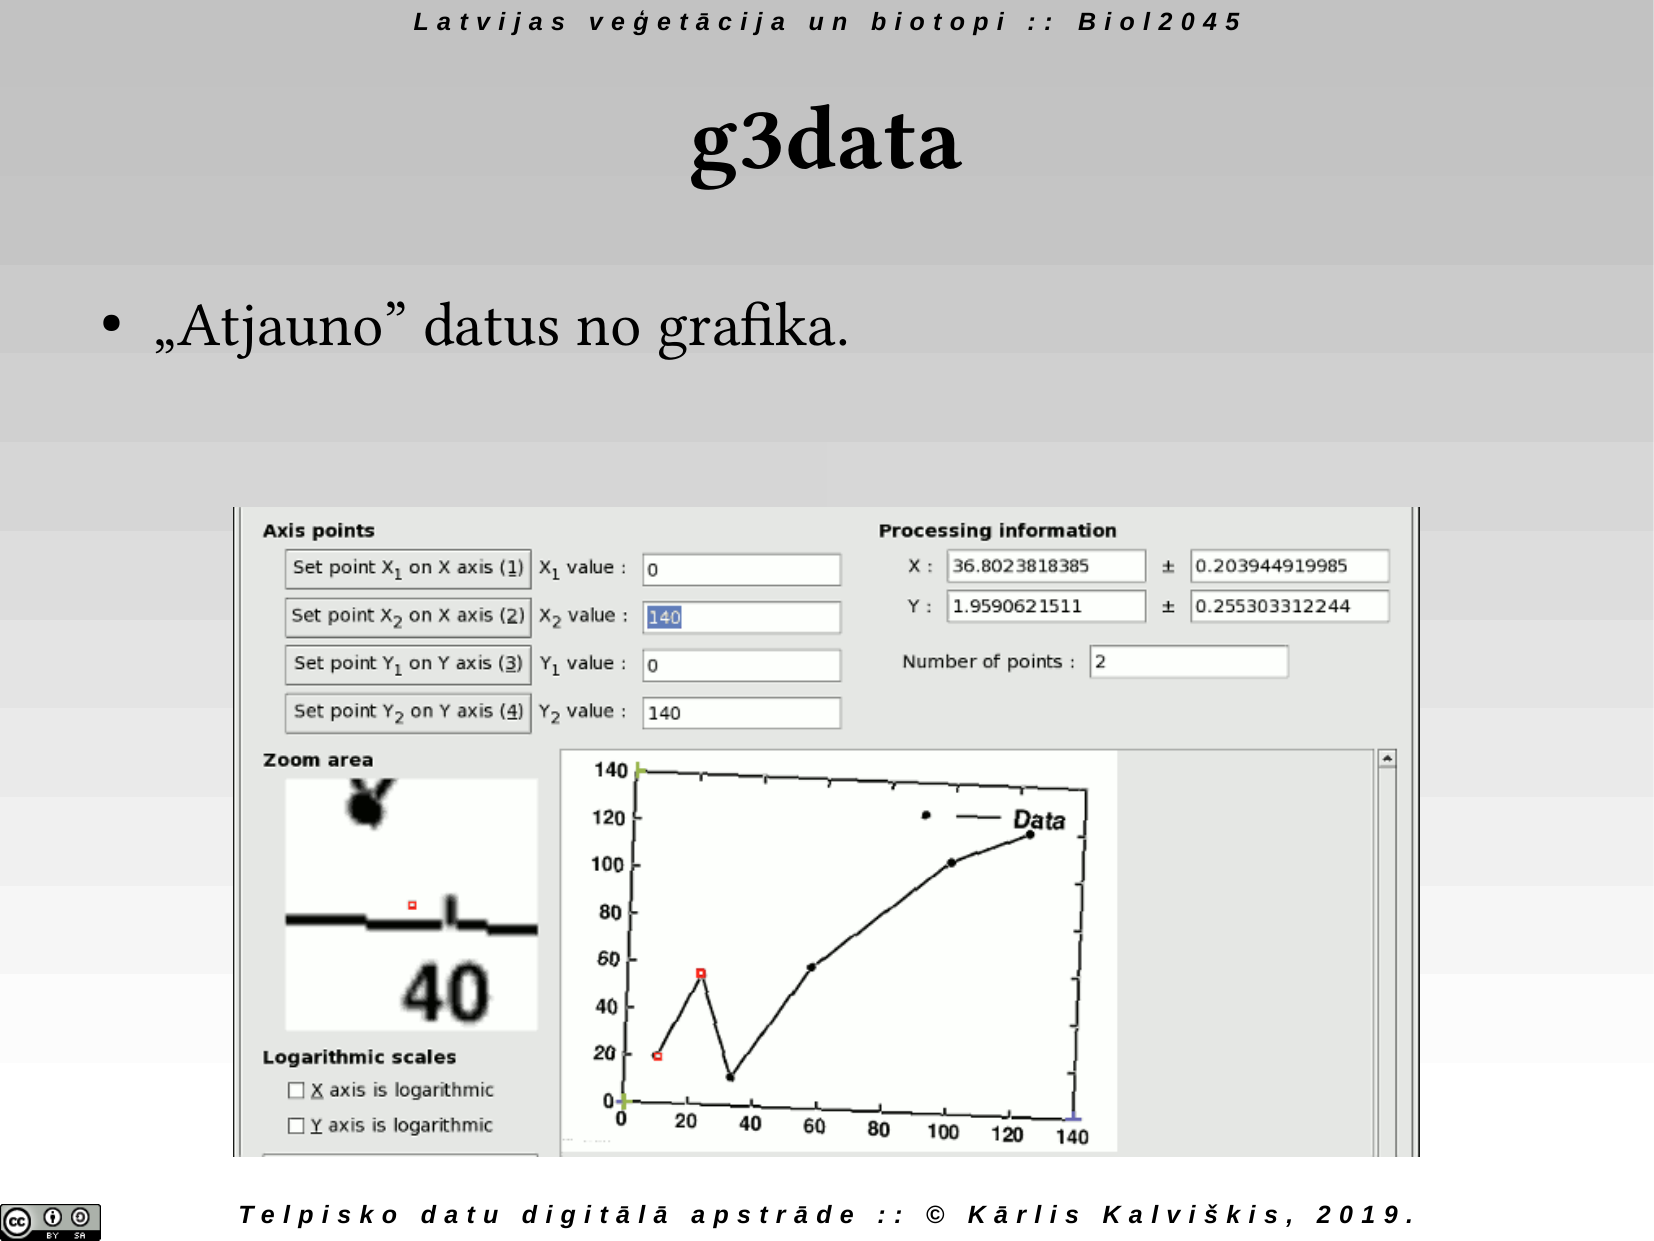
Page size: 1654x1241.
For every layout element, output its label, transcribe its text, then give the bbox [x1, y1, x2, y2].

picture [0, 0, 1654, 1241]
title g3data [29, 43, 1625, 234]
list „Atjauno” datus no grafika. [82, 289, 1571, 1113]
